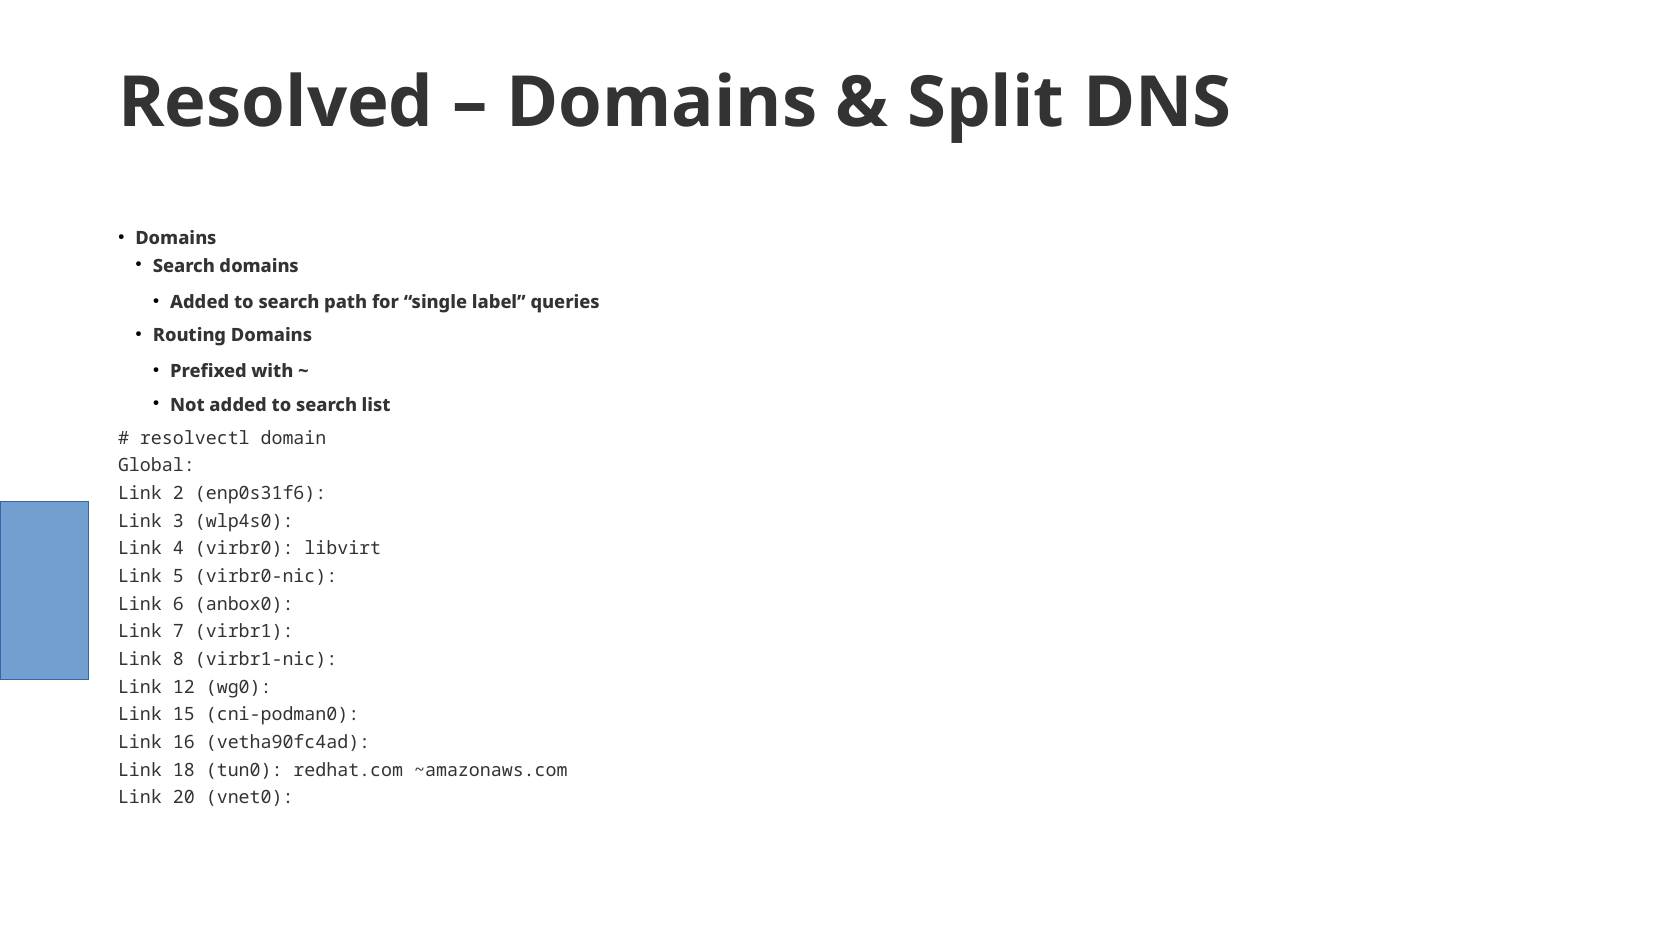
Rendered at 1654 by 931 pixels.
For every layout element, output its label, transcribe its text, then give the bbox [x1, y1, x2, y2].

list Domains Search domains Added to search path for “single label” queries Routing Domains Prefixed with ~ Not added to search list # resolvectl domain Global: Link 2 (enp0s31f6): Link 3 (wlp4s0): Link 4 (virbr0): libvirt Link 5 (virbr0-nic): Link 6 (anbox0): Link 7 (virbr1): Link 8 (virbr1-nic): Link 12 (wg0): Link 15 (cni-podman0): Link 16 (vetha90fc4ad): Link 18 (tun0): redhat.com ~amazonaws.com Link 20 (vnet0): [118, 225, 1536, 827]
title Resolved – Domains & Split DNS [118, 10, 1536, 188]
